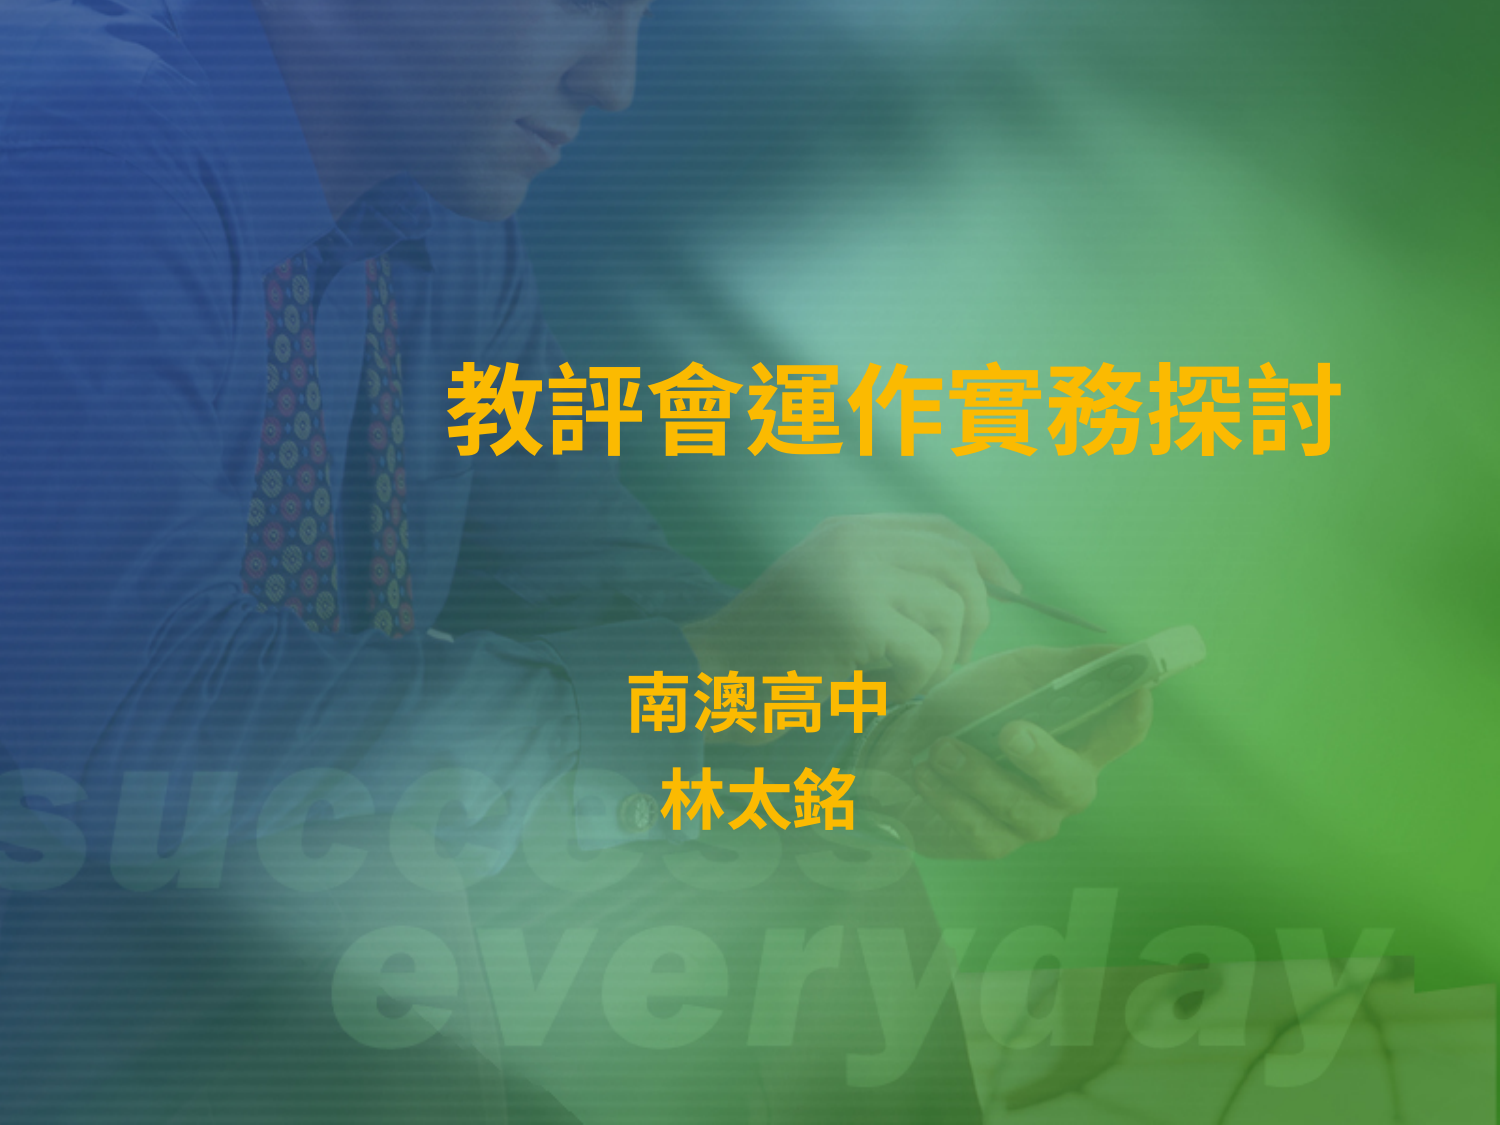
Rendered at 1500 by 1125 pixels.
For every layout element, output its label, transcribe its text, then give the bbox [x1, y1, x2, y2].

picture [0, 0, 1500, 1125]
title 教評會運作實務探討 [156, 353, 1432, 478]
subtitle 南澳高中 林太銘 [234, 662, 1285, 944]
